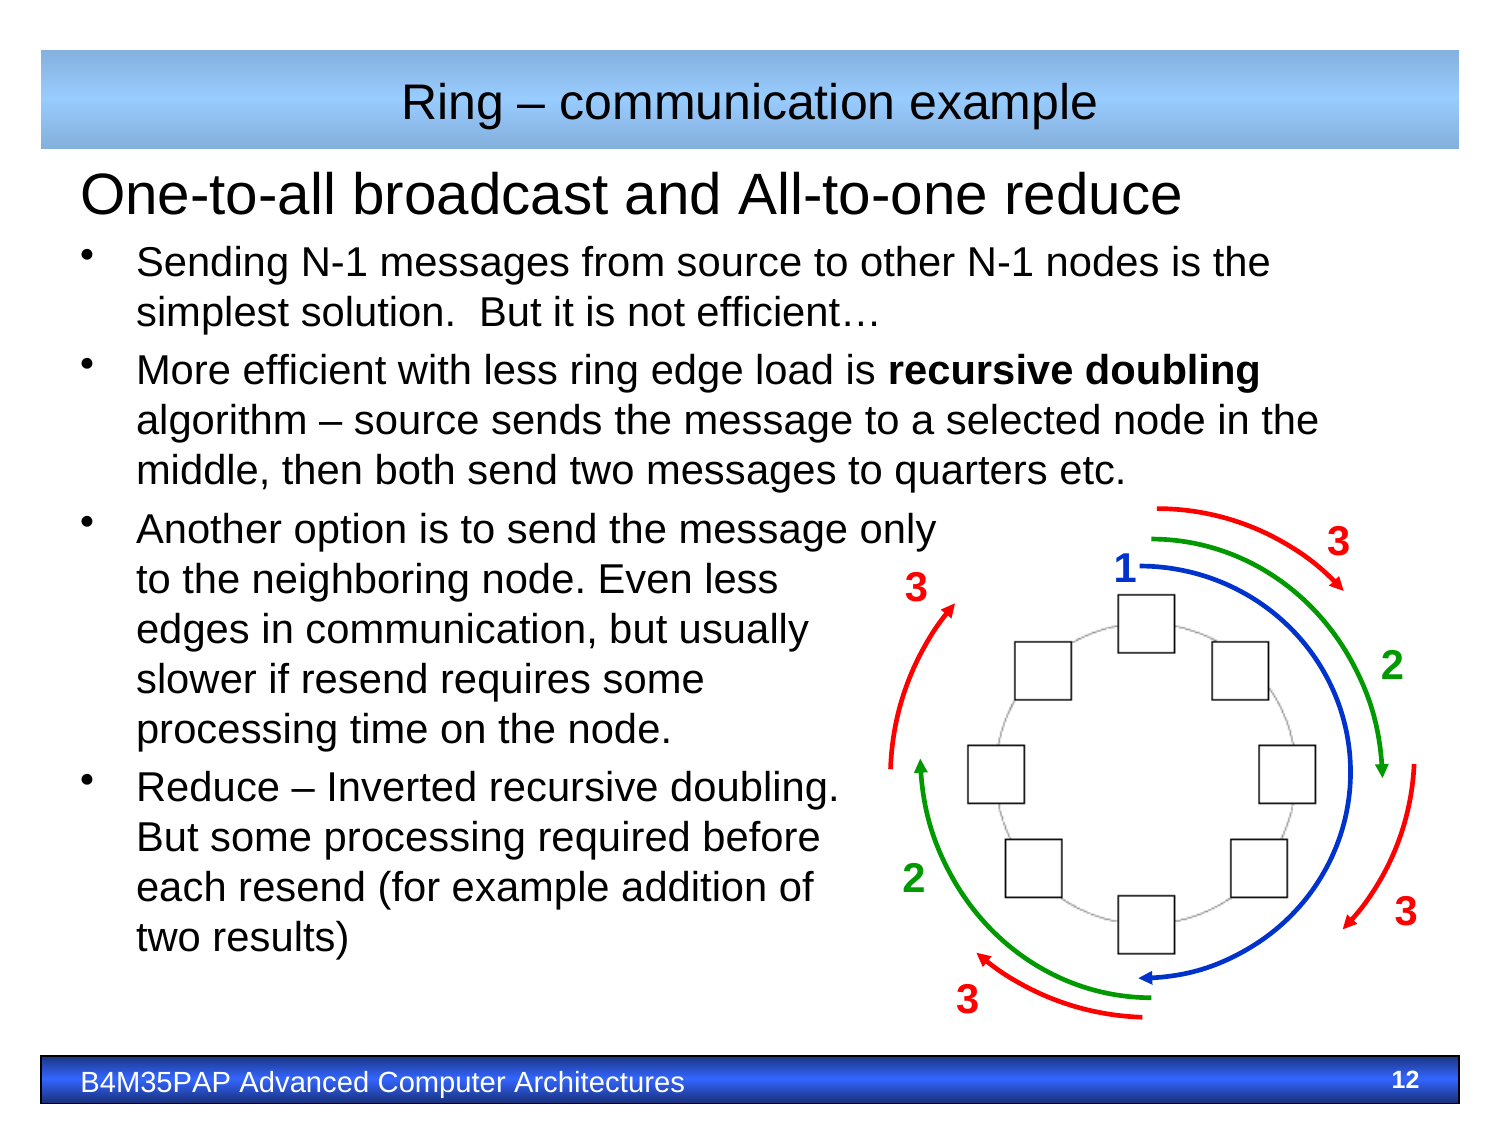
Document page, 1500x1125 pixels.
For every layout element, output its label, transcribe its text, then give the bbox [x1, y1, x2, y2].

picture [944, 869, 1019, 958]
text_box 2 [887, 843, 941, 909]
text_box 2 [1366, 630, 1420, 695]
text_box 3 [941, 964, 997, 1030]
text_box 3 [890, 552, 945, 618]
picture [1239, 870, 1329, 958]
picture [1236, 585, 1329, 674]
list One-to-all broadcast and All-to-one reduce Sending N-1 messages from source to other N-1 nodes is the simplest solution. But it is not efficient… More efficient with less ring edge load is recursive doubling algorithm – source sends the message to a selected node in the middle, then both send two messages to quarters etc. Another option is to send the message only to the neighboring node. Even less edges in communication, but usually slower if resend requires some processing time on the node. Reduce – Inverted recursive doubling. But some processing required before each resend (for example addition of two results) [64, 148, 1436, 1000]
text_box 3 [1379, 876, 1435, 942]
title Ring – communication example [41, 50, 1459, 149]
picture [1292, 585, 1329, 622]
picture [944, 585, 1329, 958]
text_box 1 [1098, 533, 1152, 599]
text_box 3 [1312, 506, 1366, 572]
